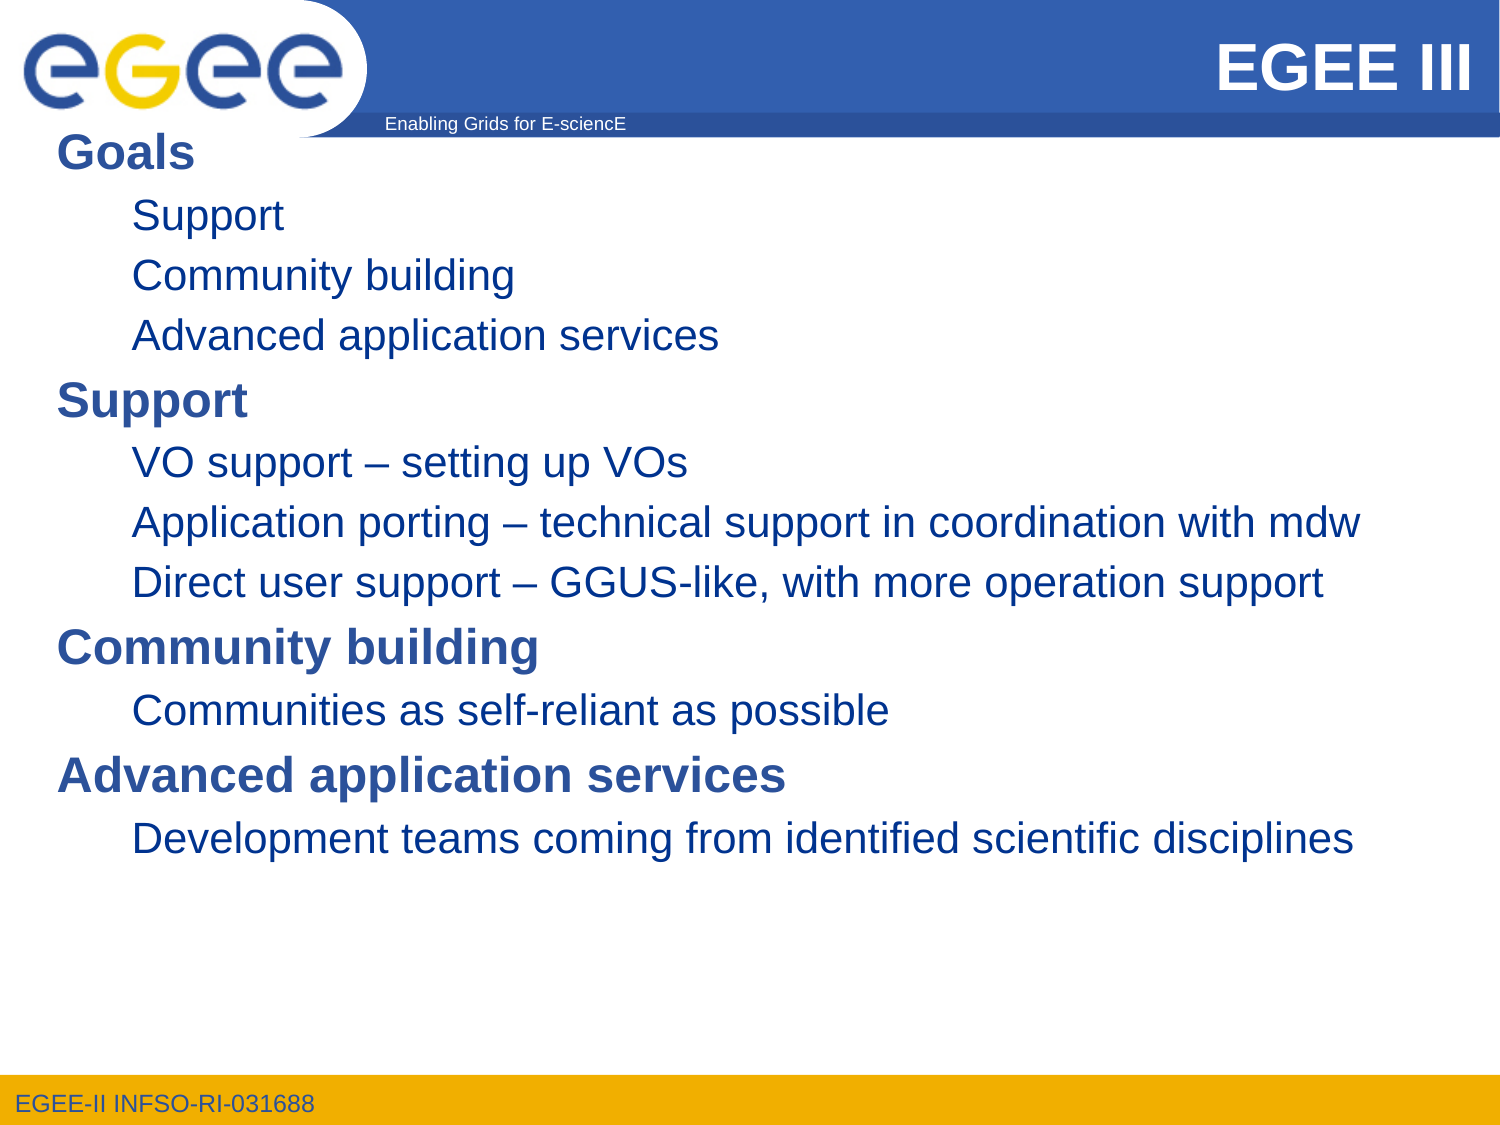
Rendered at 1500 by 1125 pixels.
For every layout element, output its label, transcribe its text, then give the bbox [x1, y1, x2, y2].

picture [18, 30, 349, 112]
title EGEE III [369, 16, 1475, 118]
list Goals Support Community building Advanced application services Support VO support – setting up VOs Application porting – technical support in coordination with mdw Direct user support – GGUS-like, with more operation support Community building Communities as self-reliant as possible Advanced application services Development teams coming from identified scientific disciplines [56, 124, 1466, 1072]
